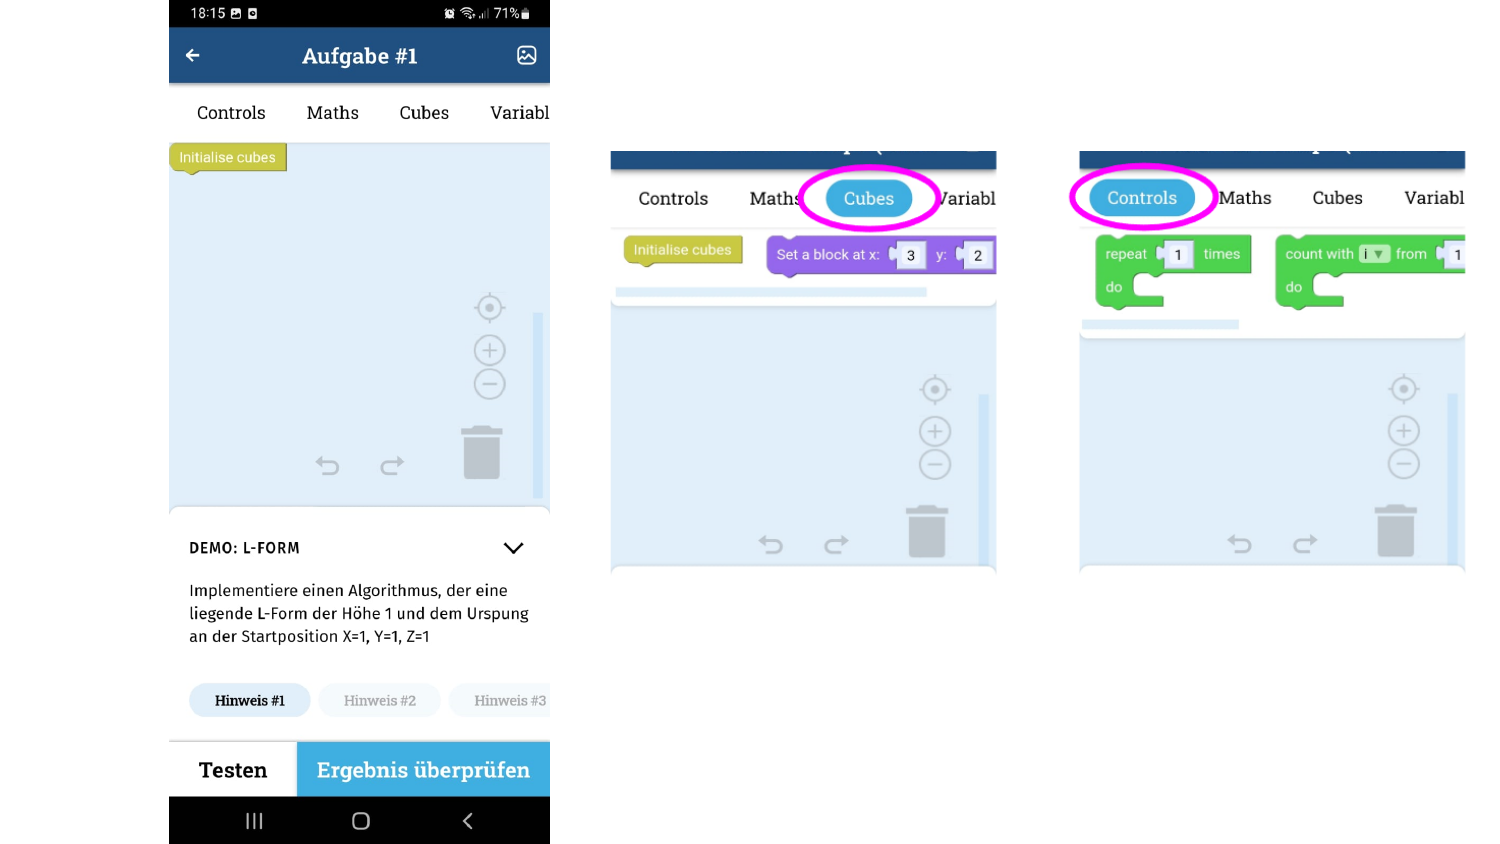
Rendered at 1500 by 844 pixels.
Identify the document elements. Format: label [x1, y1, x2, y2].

picture [169, 0, 1476, 844]
